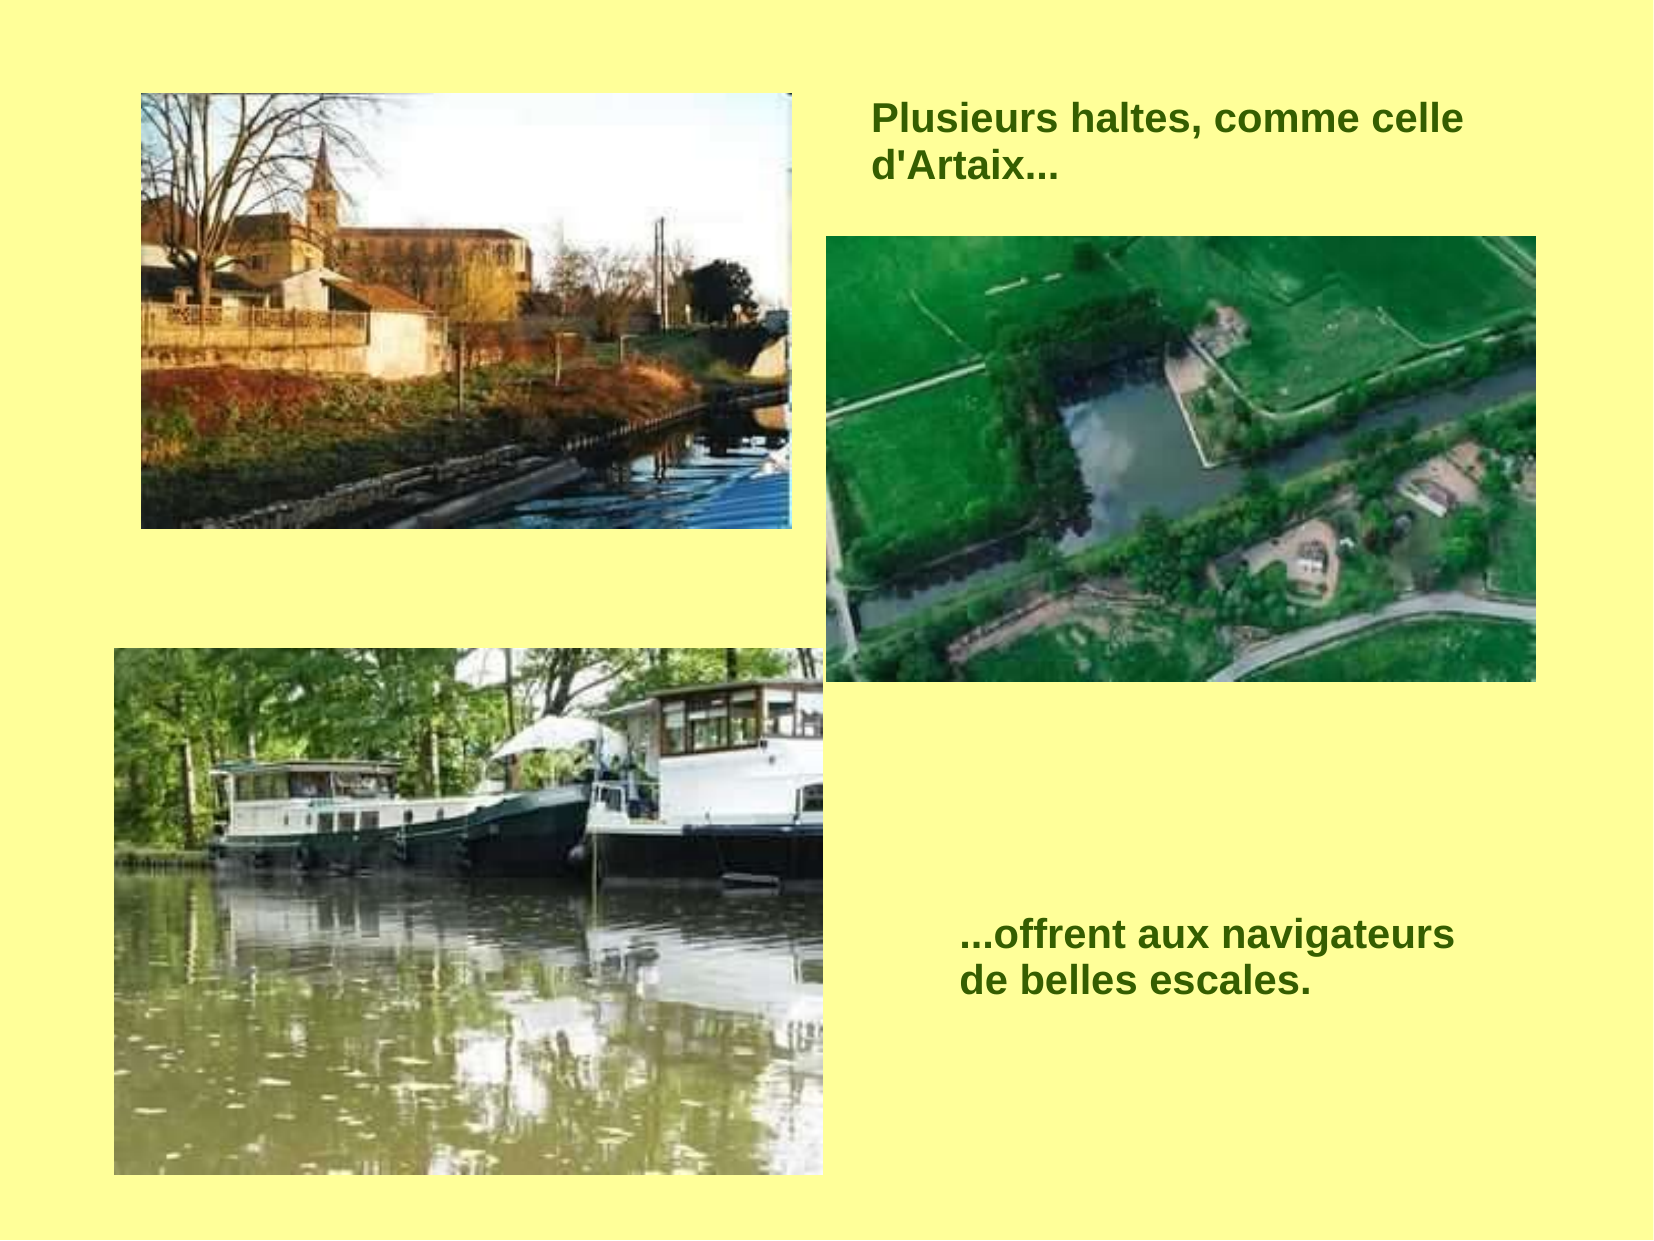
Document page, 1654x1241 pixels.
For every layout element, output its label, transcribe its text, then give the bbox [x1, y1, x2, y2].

text_box ...offrent aux navigateurs de belles escales. [944, 903, 1506, 1012]
text_box Plusieurs haltes, comme celle d'Artaix... [856, 88, 1506, 197]
picture [826, 236, 1536, 682]
picture [114, 648, 823, 1176]
picture [141, 93, 792, 529]
